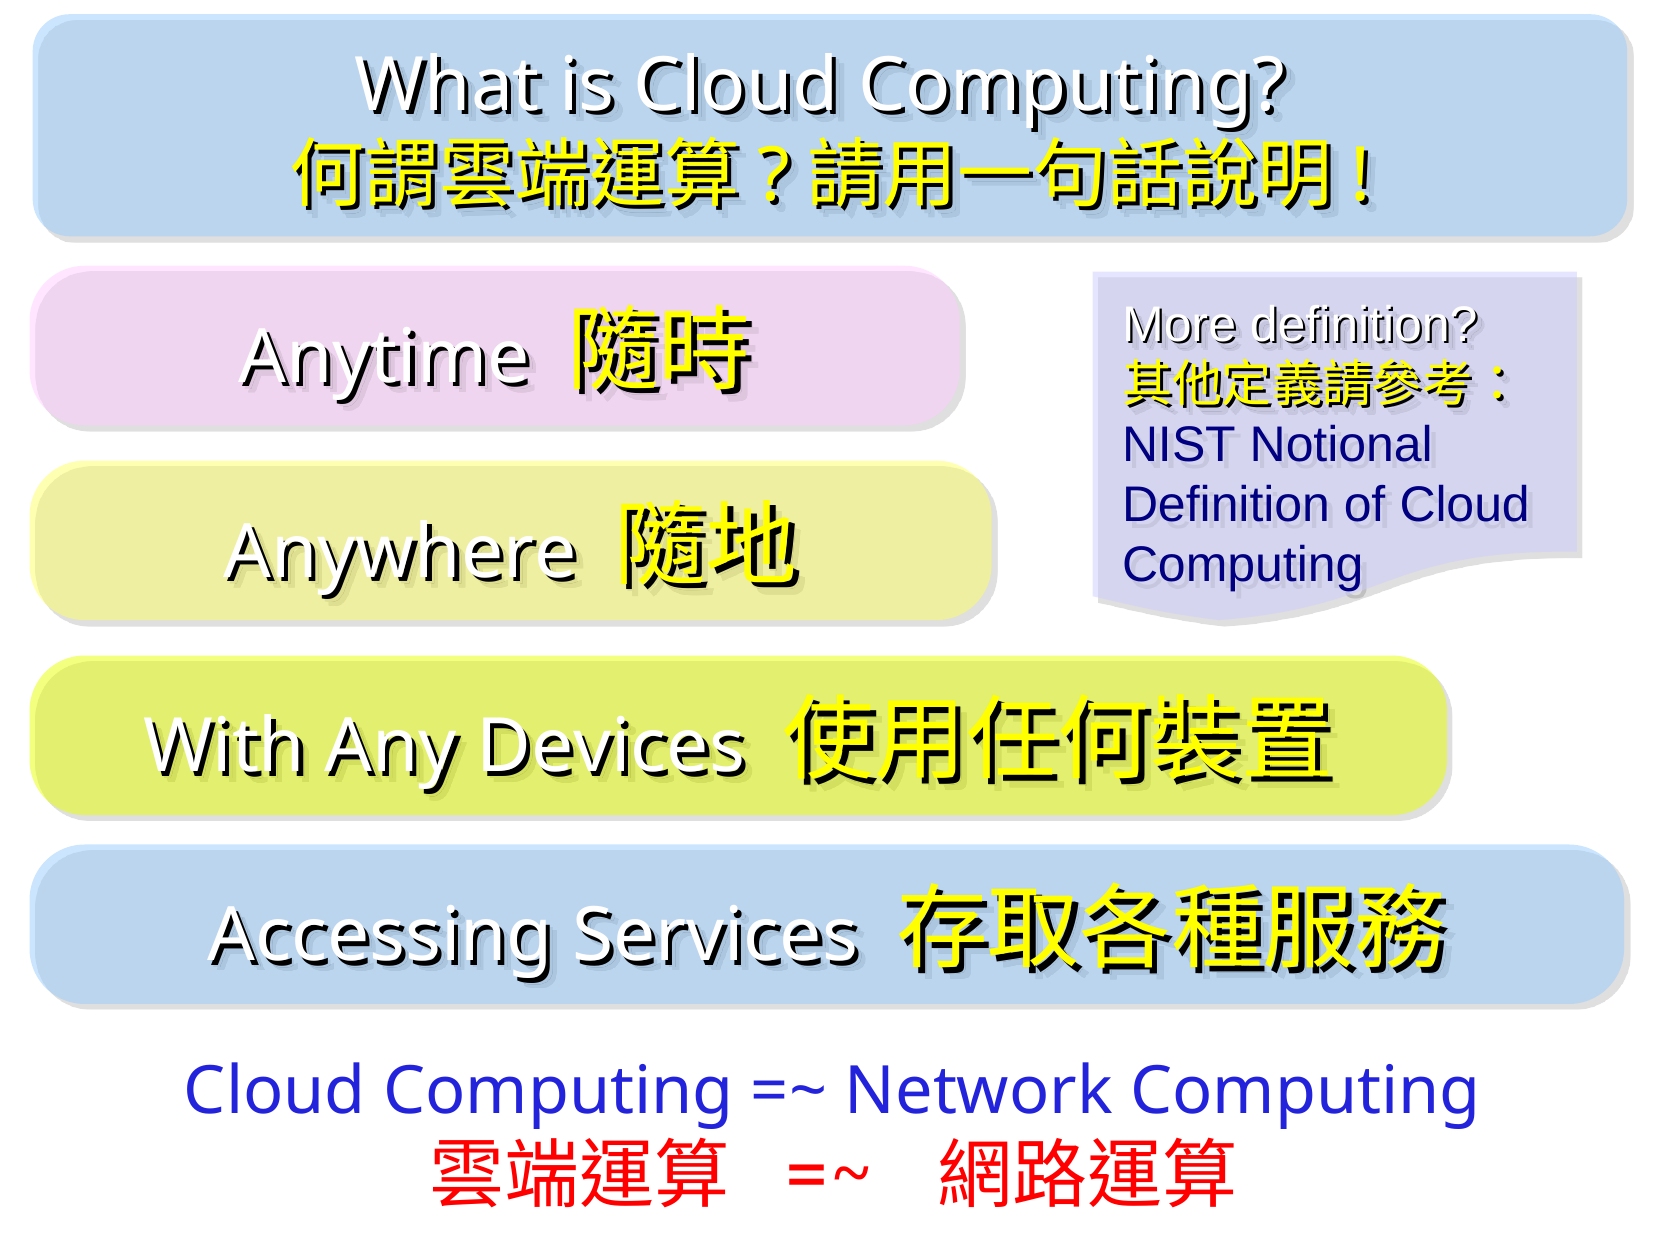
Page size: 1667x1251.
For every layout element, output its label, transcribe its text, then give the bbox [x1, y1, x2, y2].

text_box More definition? 其他定義請參考：NIST Notional Definition of Cloud Computing [1092, 271, 1577, 621]
text_box What is Cloud Computing? 何謂雲端運算?請用一句話說明! [32, 14, 1628, 237]
text_box Cloud Computing =~ Network Computing 雲端運算 =~ 網路運算 [0, 1039, 1667, 1225]
text_box Anywhere 隨地 [29, 460, 992, 621]
text_box Accessing Services 存取各種服務 [29, 844, 1625, 1004]
text_box With Any Devices 使用任何裝置 [29, 655, 1447, 816]
text_box Anytime 隨時 [29, 265, 960, 426]
